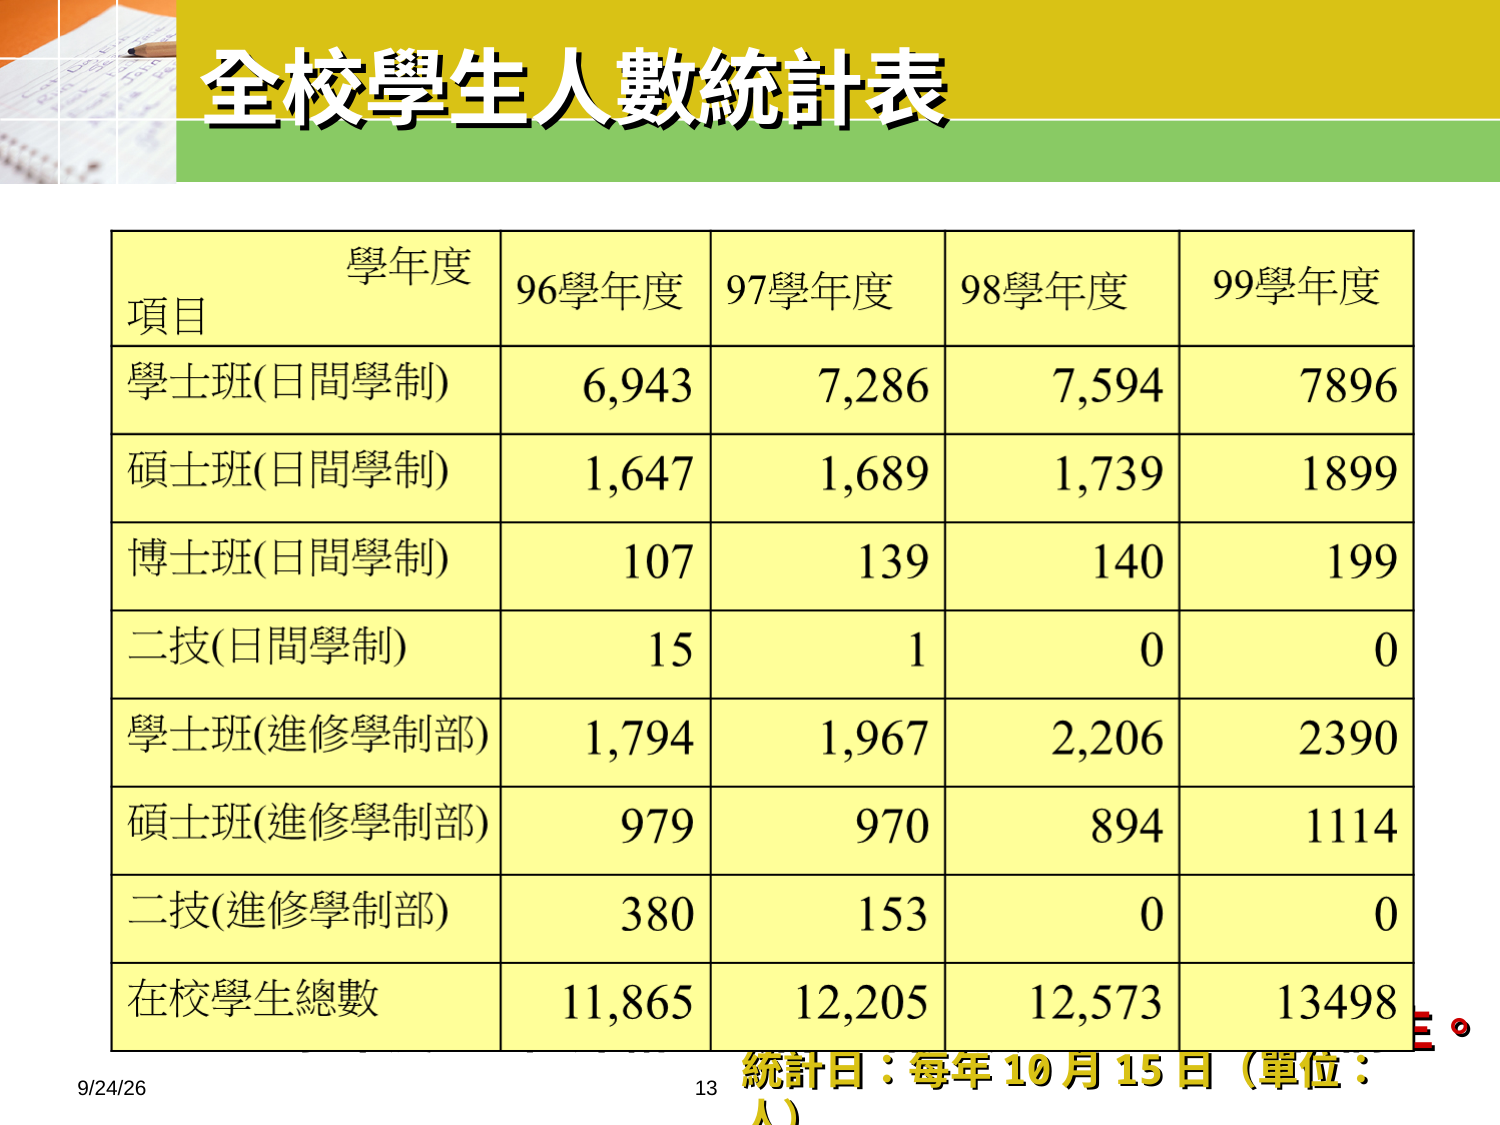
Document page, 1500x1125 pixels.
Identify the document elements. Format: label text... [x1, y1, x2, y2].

text_box [62, 1067, 376, 1111]
text_box ※98學年度64位外籍生（含7名交換生），136位僑生。 [136, 988, 1500, 1063]
text_box 統計日：每年10月15日（單位：人） [726, 1063, 1471, 1125]
text_box [637, 1067, 726, 1111]
title 全校學生人數統計表 [183, 28, 1388, 109]
picture [101, 227, 1429, 1061]
